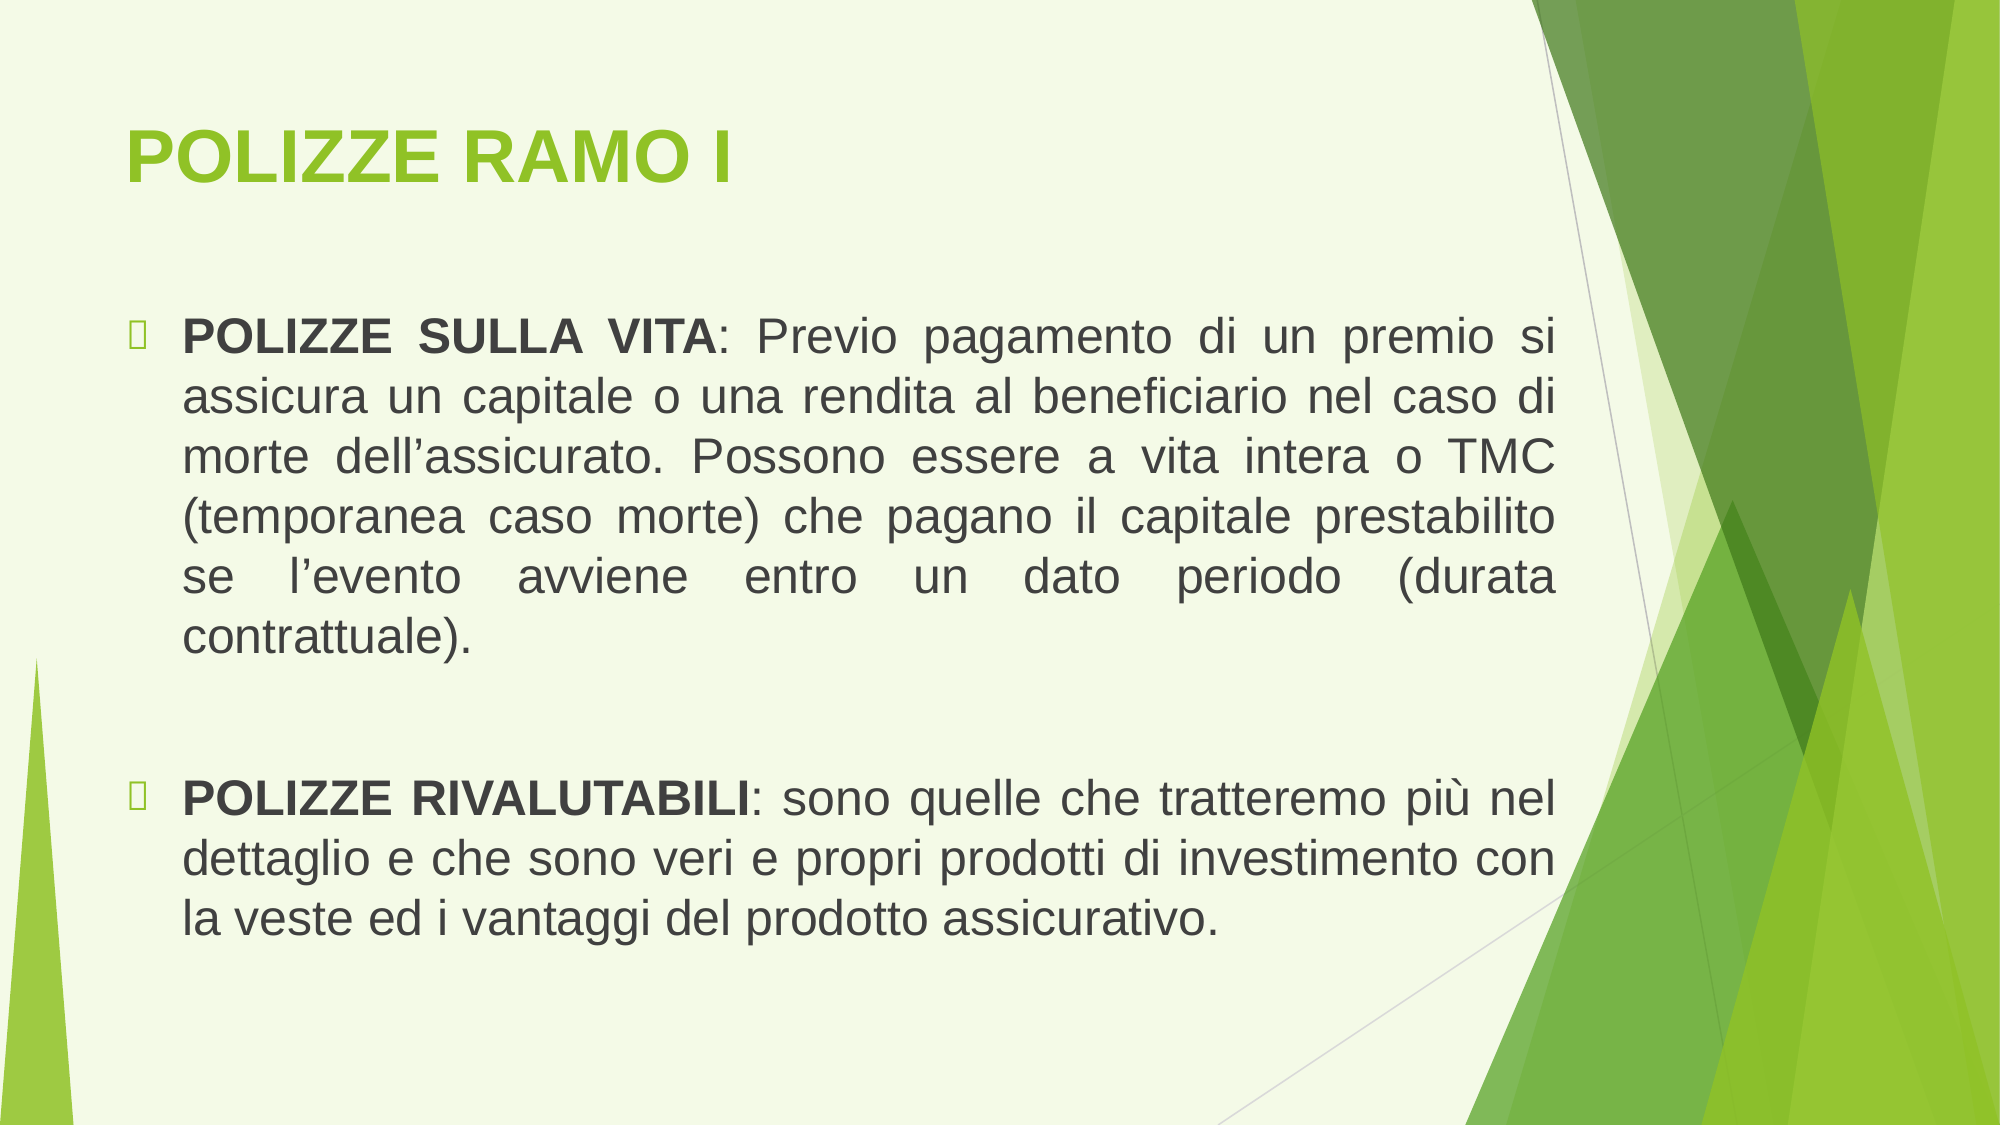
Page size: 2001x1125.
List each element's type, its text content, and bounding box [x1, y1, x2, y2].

title POLIZZE RAMO I [111, 99, 1522, 296]
list POLIZZE SULLA VITA: Previo pagamento di un premio si assicura un capitale o una rendita al beneficiario nel caso di morte dell’assicurato. Possono essere a vita intera o TMC (temporanea caso morte) che pagano il capitale prestabilito se l’evento avviene entro un dato periodo (durata contrattuale). POLIZZE RIVALUTABILI: sono quelle che tratteremo più nel dettaglio e che sono veri e propri prodotti di investimento con la veste ed i vantaggi del prodotto assicurativo. [111, 296, 1572, 986]
